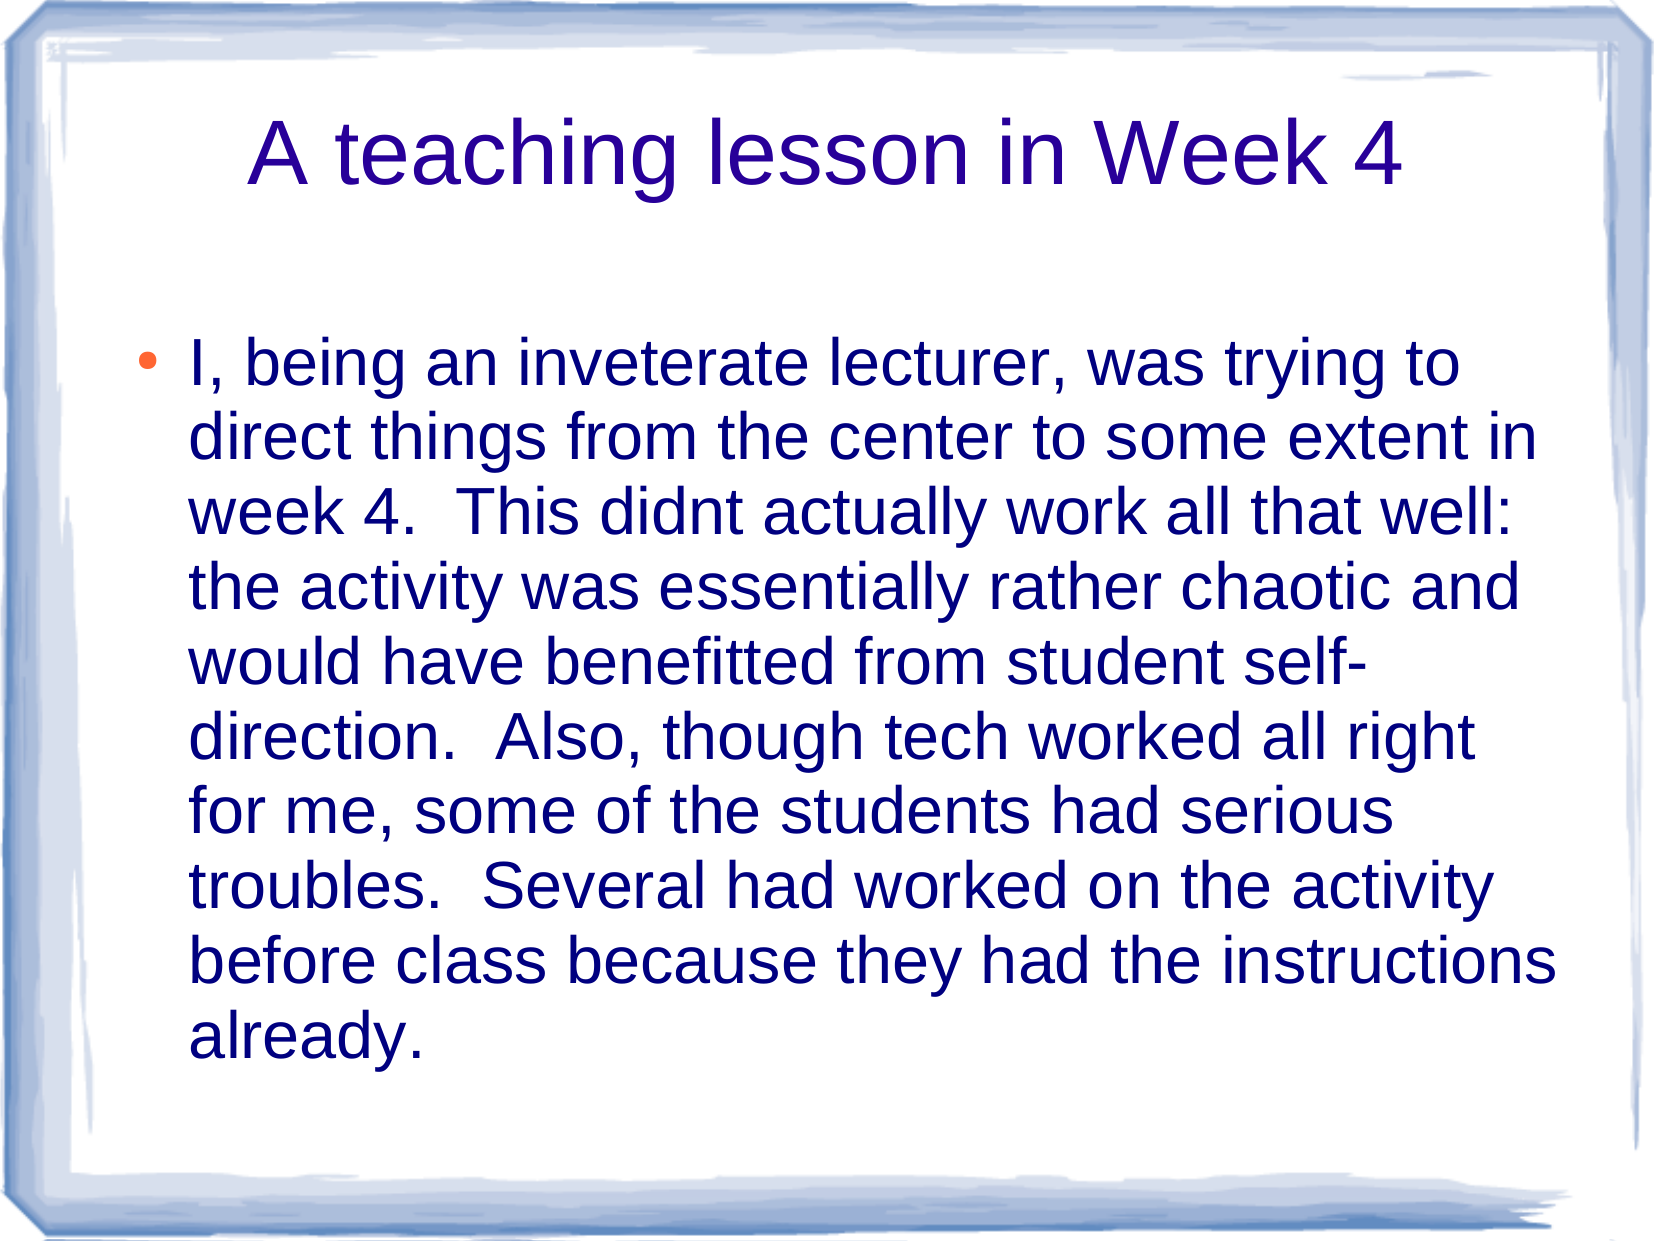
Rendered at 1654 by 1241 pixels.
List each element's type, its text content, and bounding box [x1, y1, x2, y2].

picture [0, 0, 1654, 1241]
title A teaching lesson in Week 4 [82, 56, 1571, 250]
list I, being an inveterate lecturer, was trying to direct things from the center to some extent in week 4. This didnt actually work all that well: the activity was essentially rather chaotic and would have benefitted from student self-direction. Also, though tech worked all right for me, some of the students had serious troubles. Several had worked on the activity before class because they had the instructions already. [118, 324, 1571, 1073]
